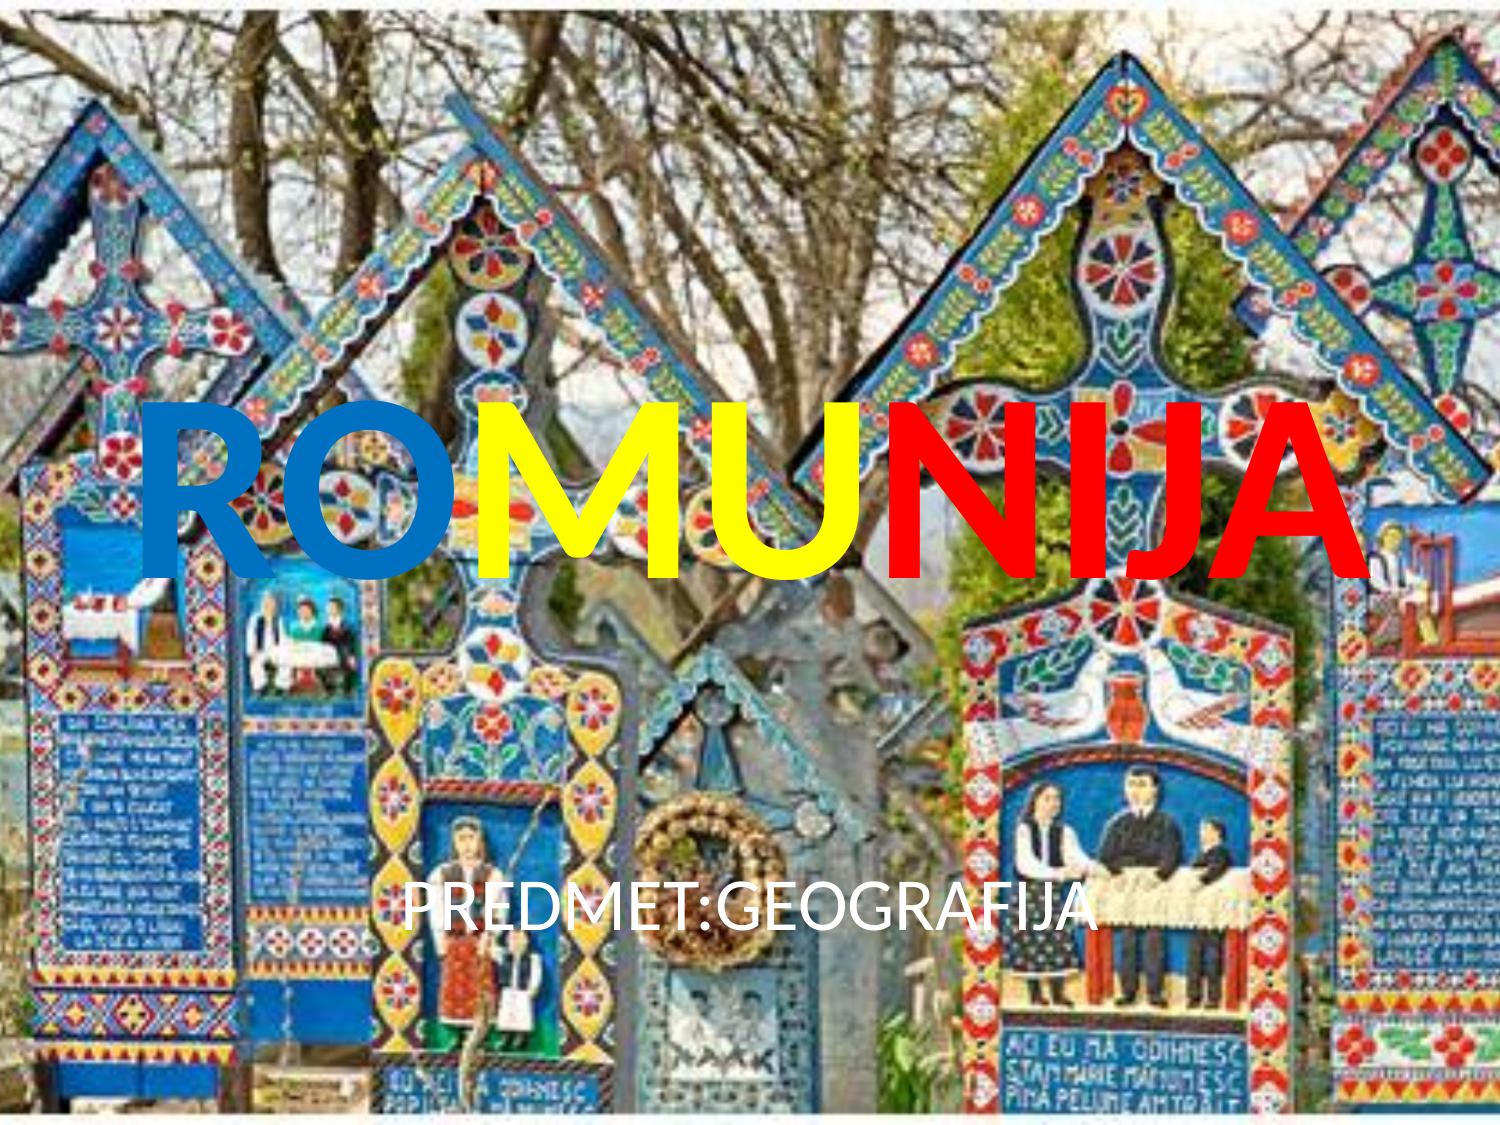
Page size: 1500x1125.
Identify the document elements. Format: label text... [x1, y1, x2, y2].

picture [0, 0, 1500, 1125]
subtitle PREDMET:GEOGRAFIJA [225, 637, 1275, 925]
title ROMUNIJA [112, 349, 1388, 591]
